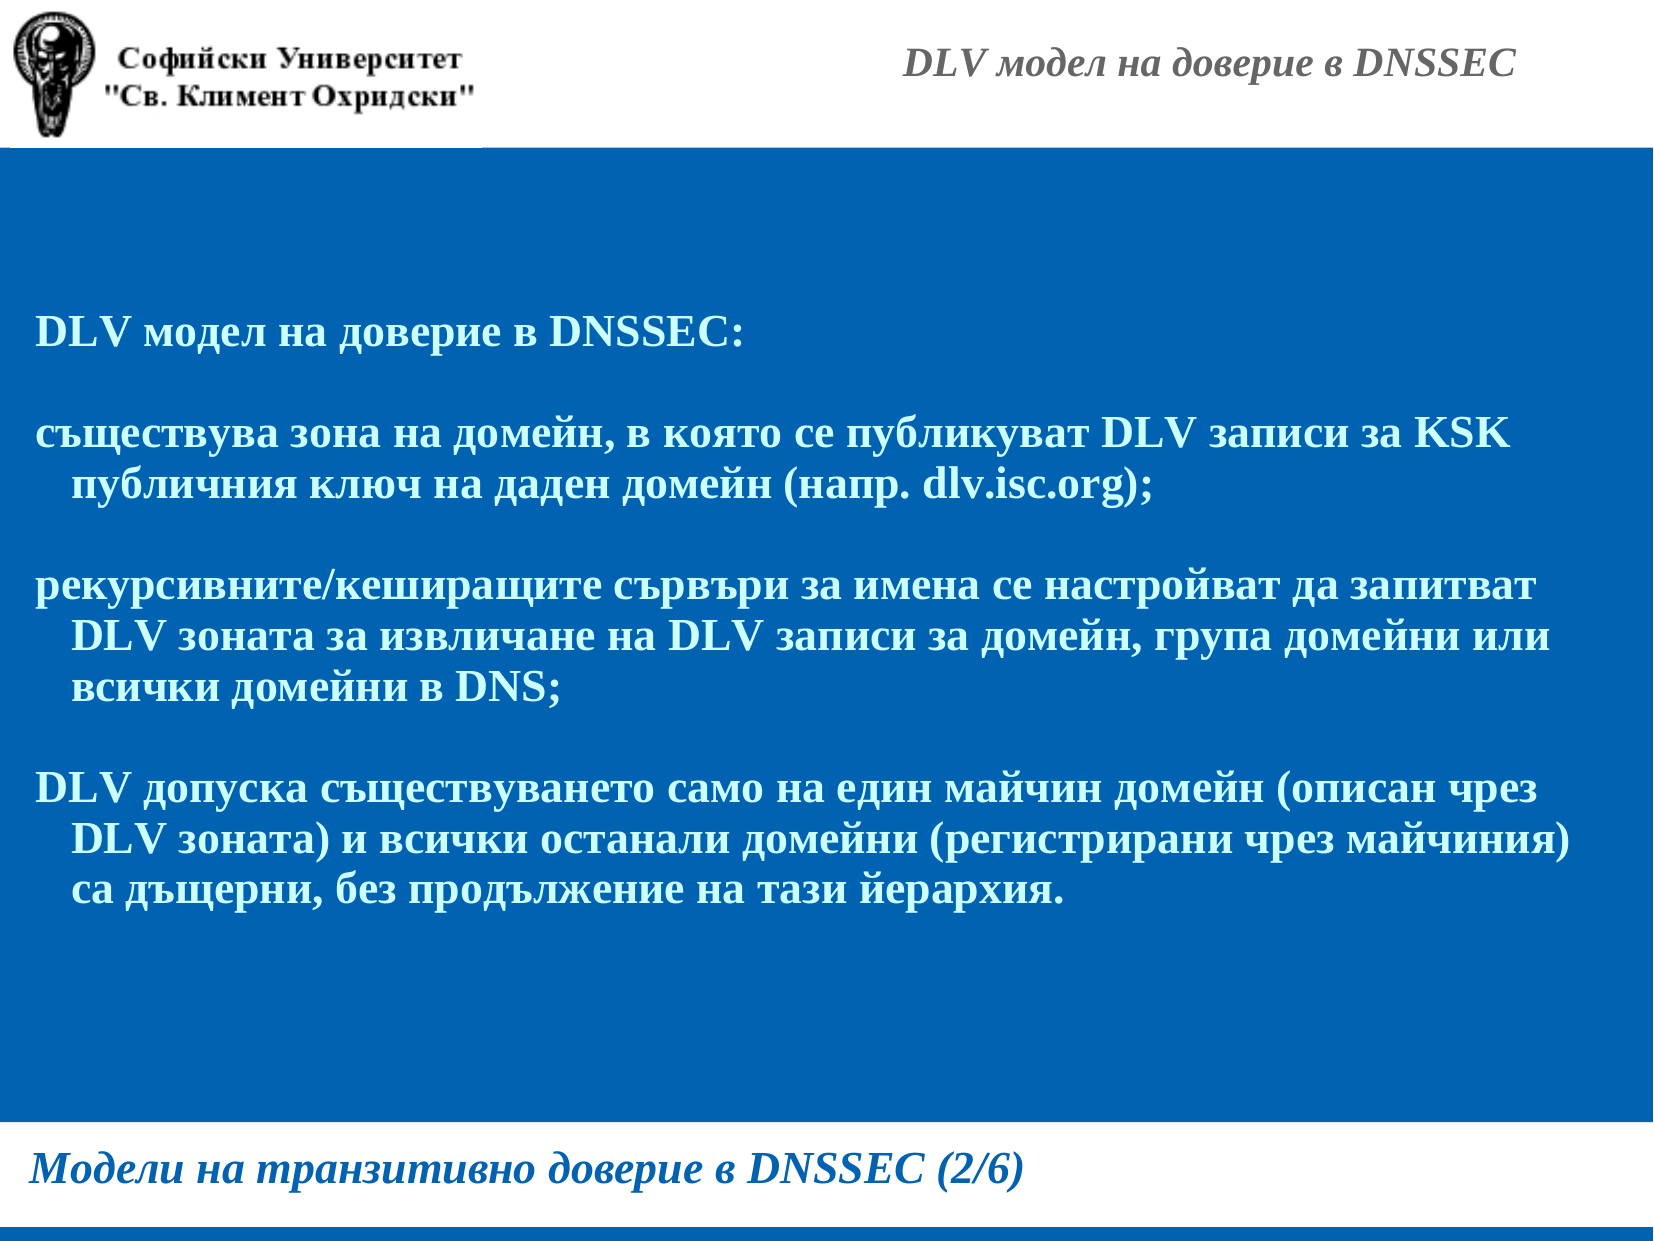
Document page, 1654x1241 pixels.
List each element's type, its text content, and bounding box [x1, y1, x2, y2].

title DLV модел на доверие в DNSSEC [767, 2, 1652, 121]
text_box Модели на транзитивно доверие в DNSSEC (2/6) [29, 1143, 1039, 1211]
picture [10, 0, 482, 148]
text_box DLV модел на доверие в DNSSEC: съществува зона на домейн, в която се публикуват DLV записи за KSK публичния ключ на даден домейн (напр. dlv.isc.org); рекурсивните/кеширащите сървъри за имена се настройват да запитват DLV зоната за извличане на DLV записи за домейн, група домейни или всички домейни в DNS; DLV допуска съществуването само на един майчин домейн (описан чрез DLV зоната) и всички останали домейни (регистрирани чрез майчиния) са дъщерни, без продължение на тази йерархия. [0, 147, 1653, 1123]
